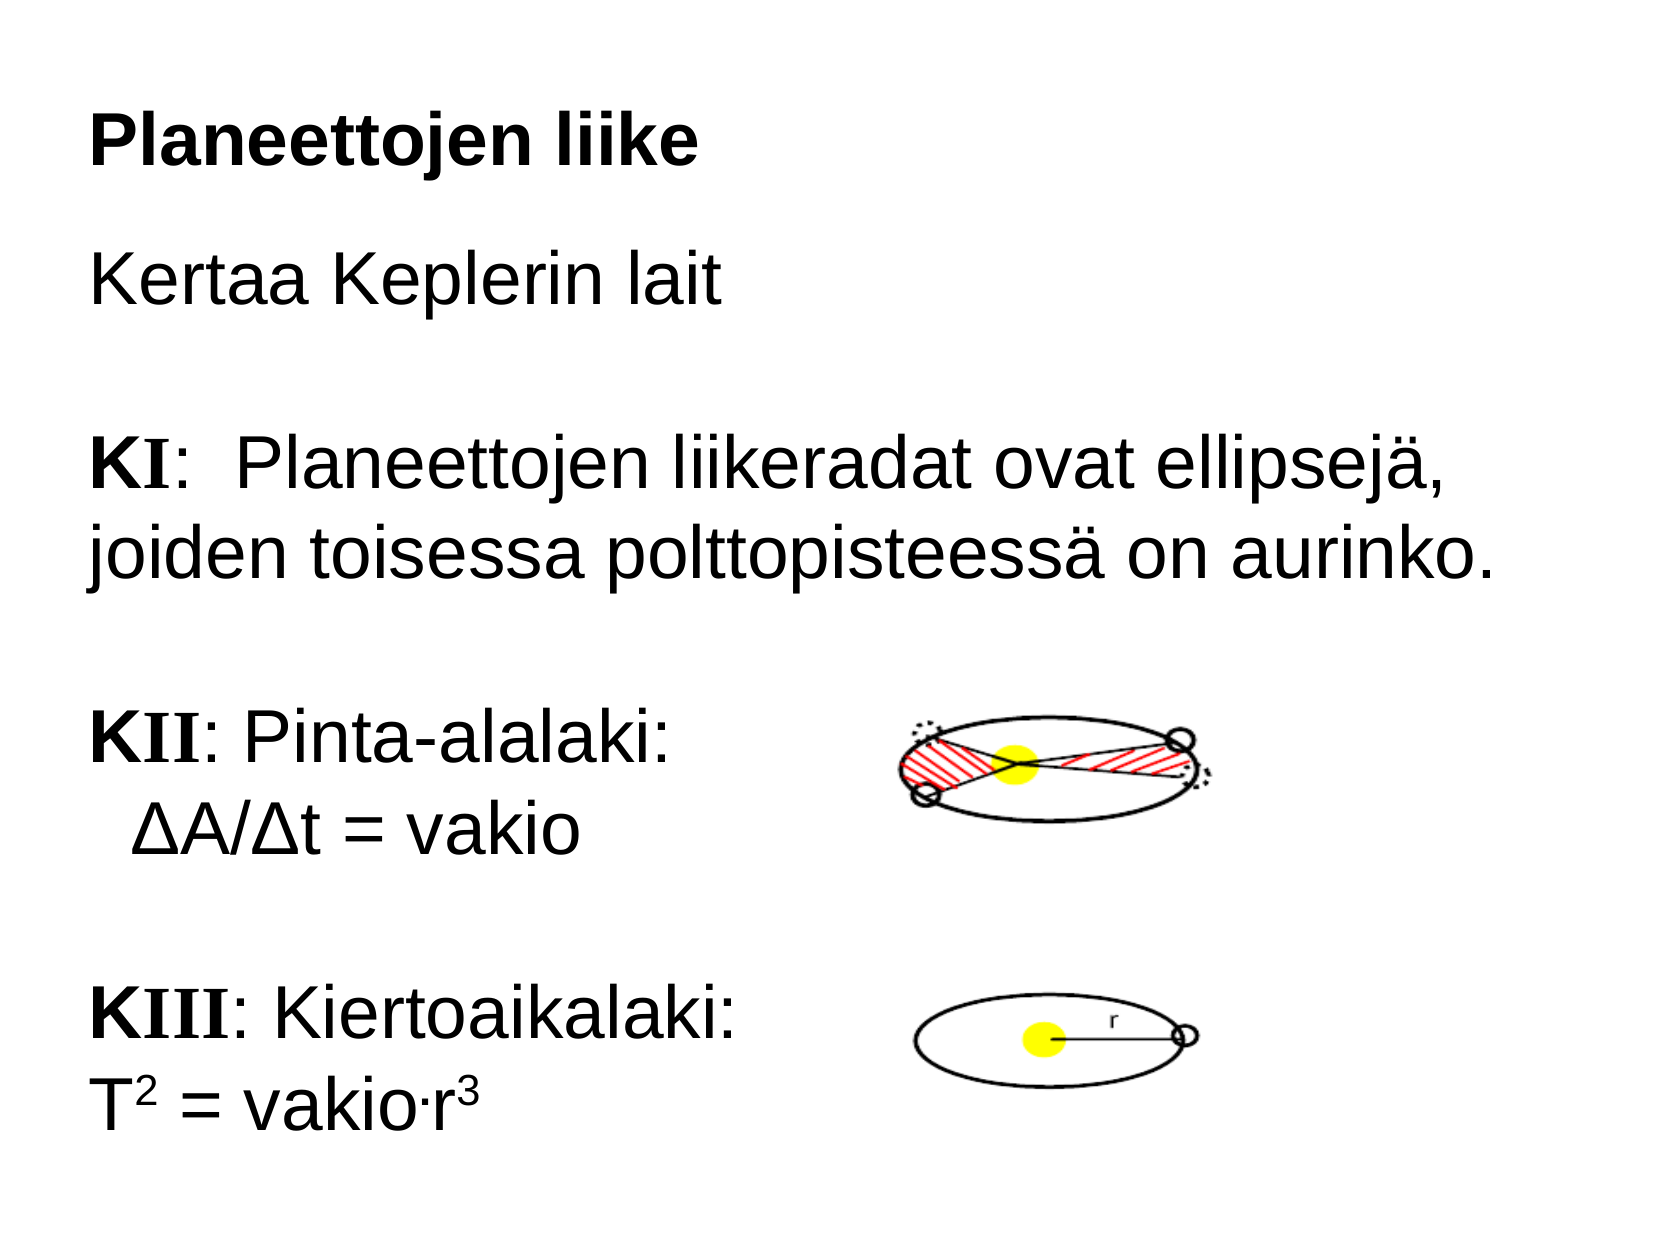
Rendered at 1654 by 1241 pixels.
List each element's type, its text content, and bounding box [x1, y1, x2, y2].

text_box Planeettojen liike Kertaa Keplerin lait KI: Planeettojen liikeradat ovat ellipsejä, joiden toisessa polttopisteessä on aurinko. KII: Pinta-alalaki: ΔA/Δt = vakio KIII: Kiertoaikalaki: T2 = vakio.r3 [73, 82, 1560, 1241]
picture [874, 944, 1249, 1133]
picture [862, 677, 1243, 851]
